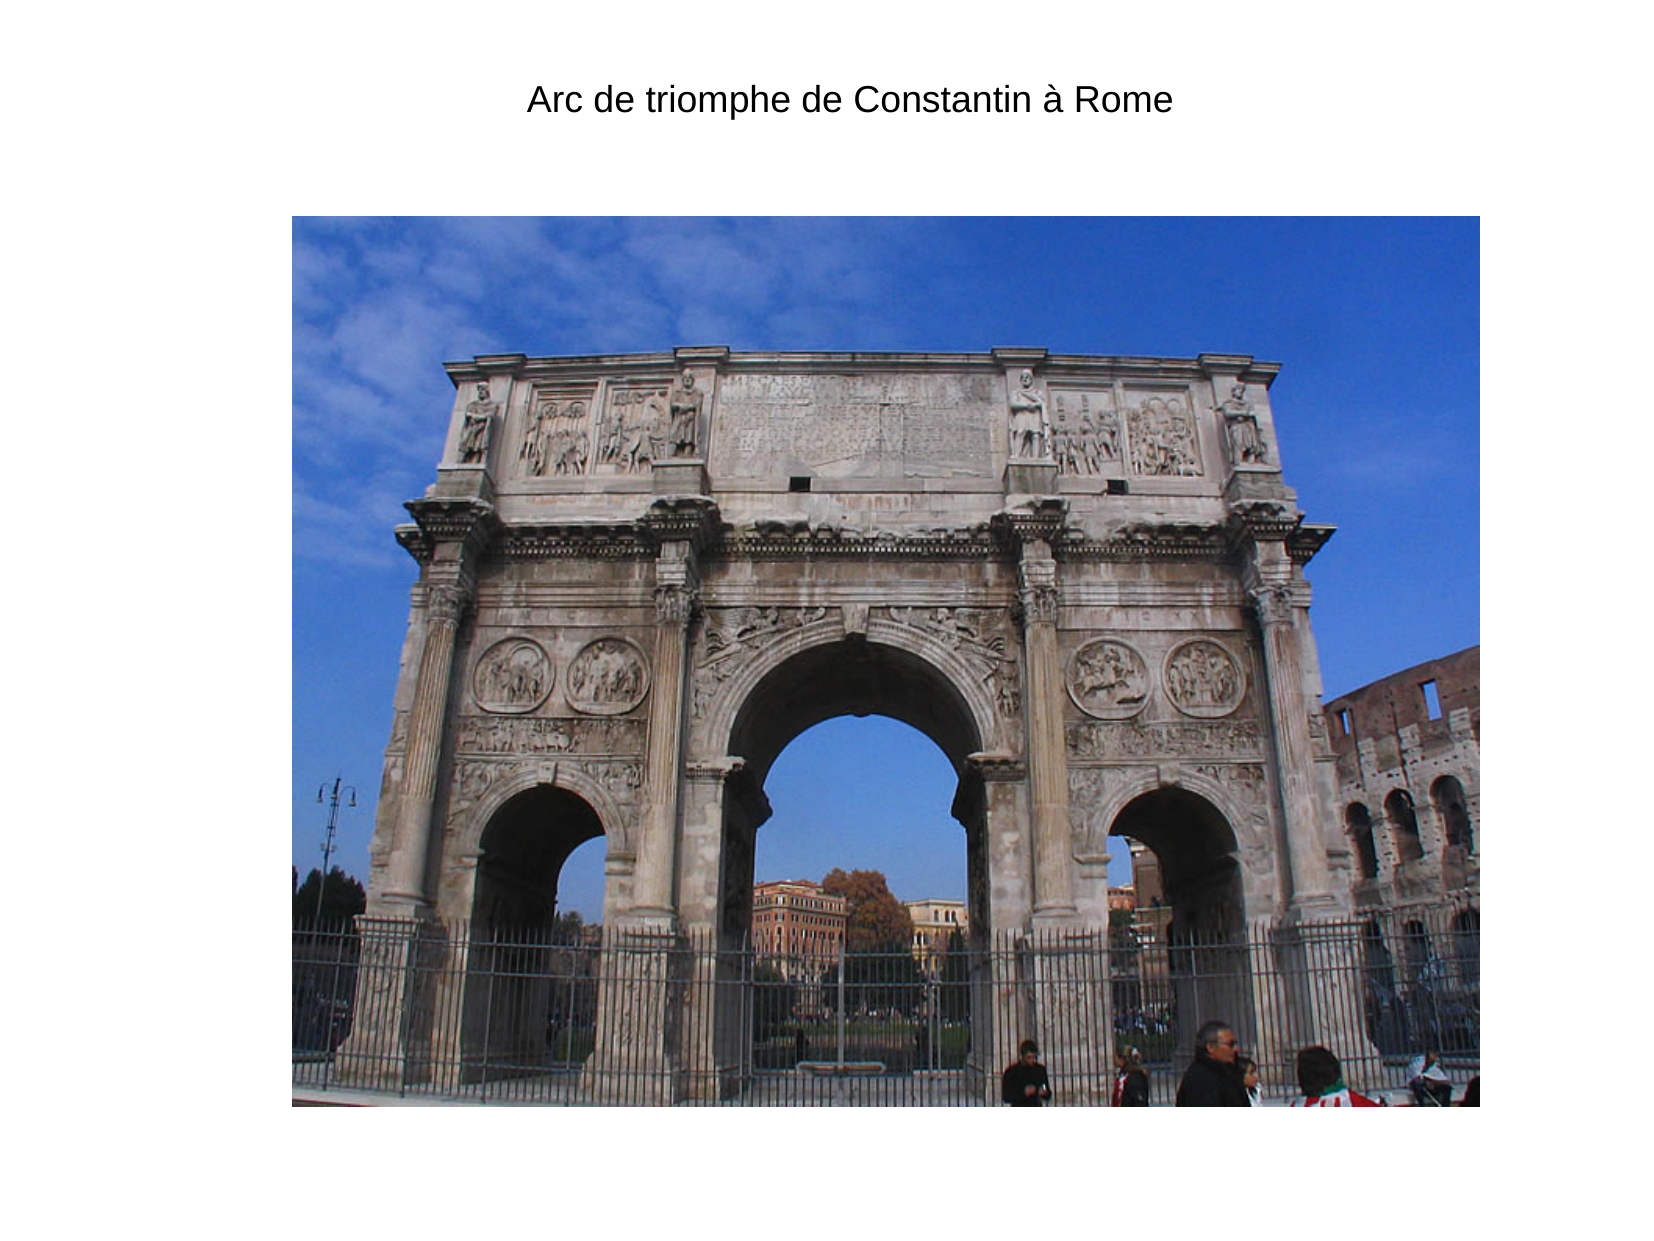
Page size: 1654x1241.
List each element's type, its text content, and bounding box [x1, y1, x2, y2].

text_box Arc de triomphe de Constantin à Rome [295, 70, 1406, 128]
picture [292, 216, 1480, 1107]
